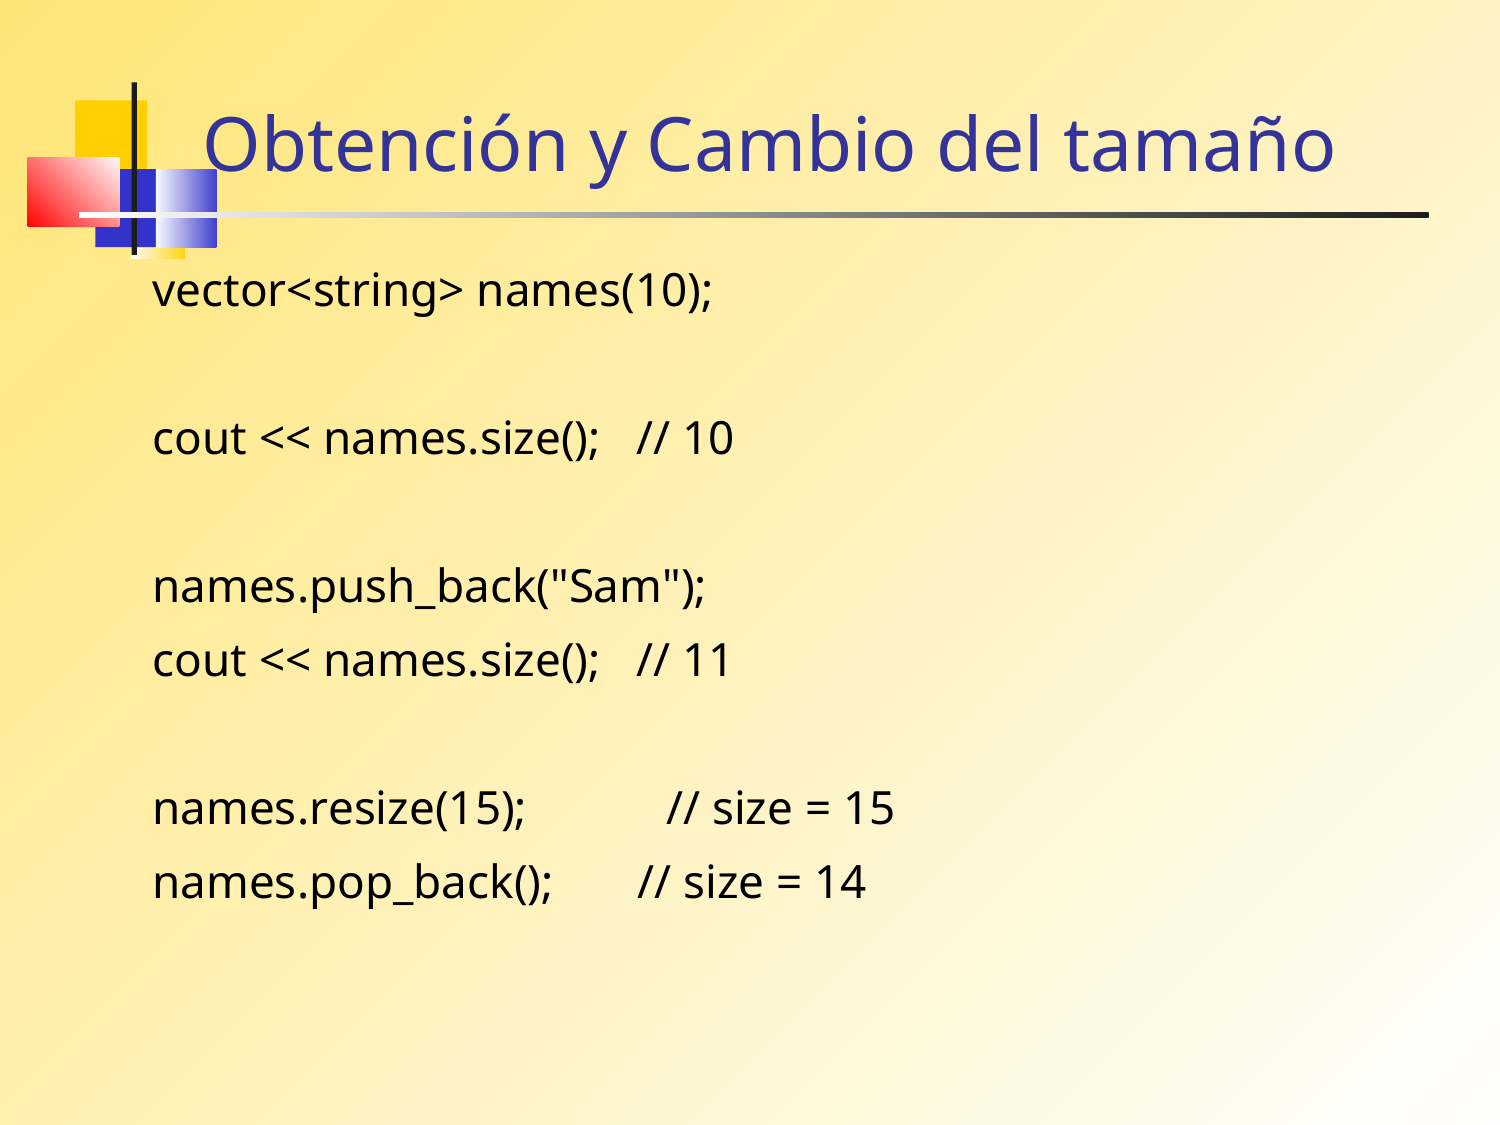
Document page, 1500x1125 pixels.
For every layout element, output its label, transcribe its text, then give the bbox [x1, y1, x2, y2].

list vector<string> names(10); cout << names.size(); // 10 names.push_back("Sam"); cout << names.size(); // 11 names.resize(15); // size = 15 names.pop_back(); // size = 14 [137, 249, 1463, 1013]
title Obtención y Cambio del tamaño [187, 37, 1466, 201]
